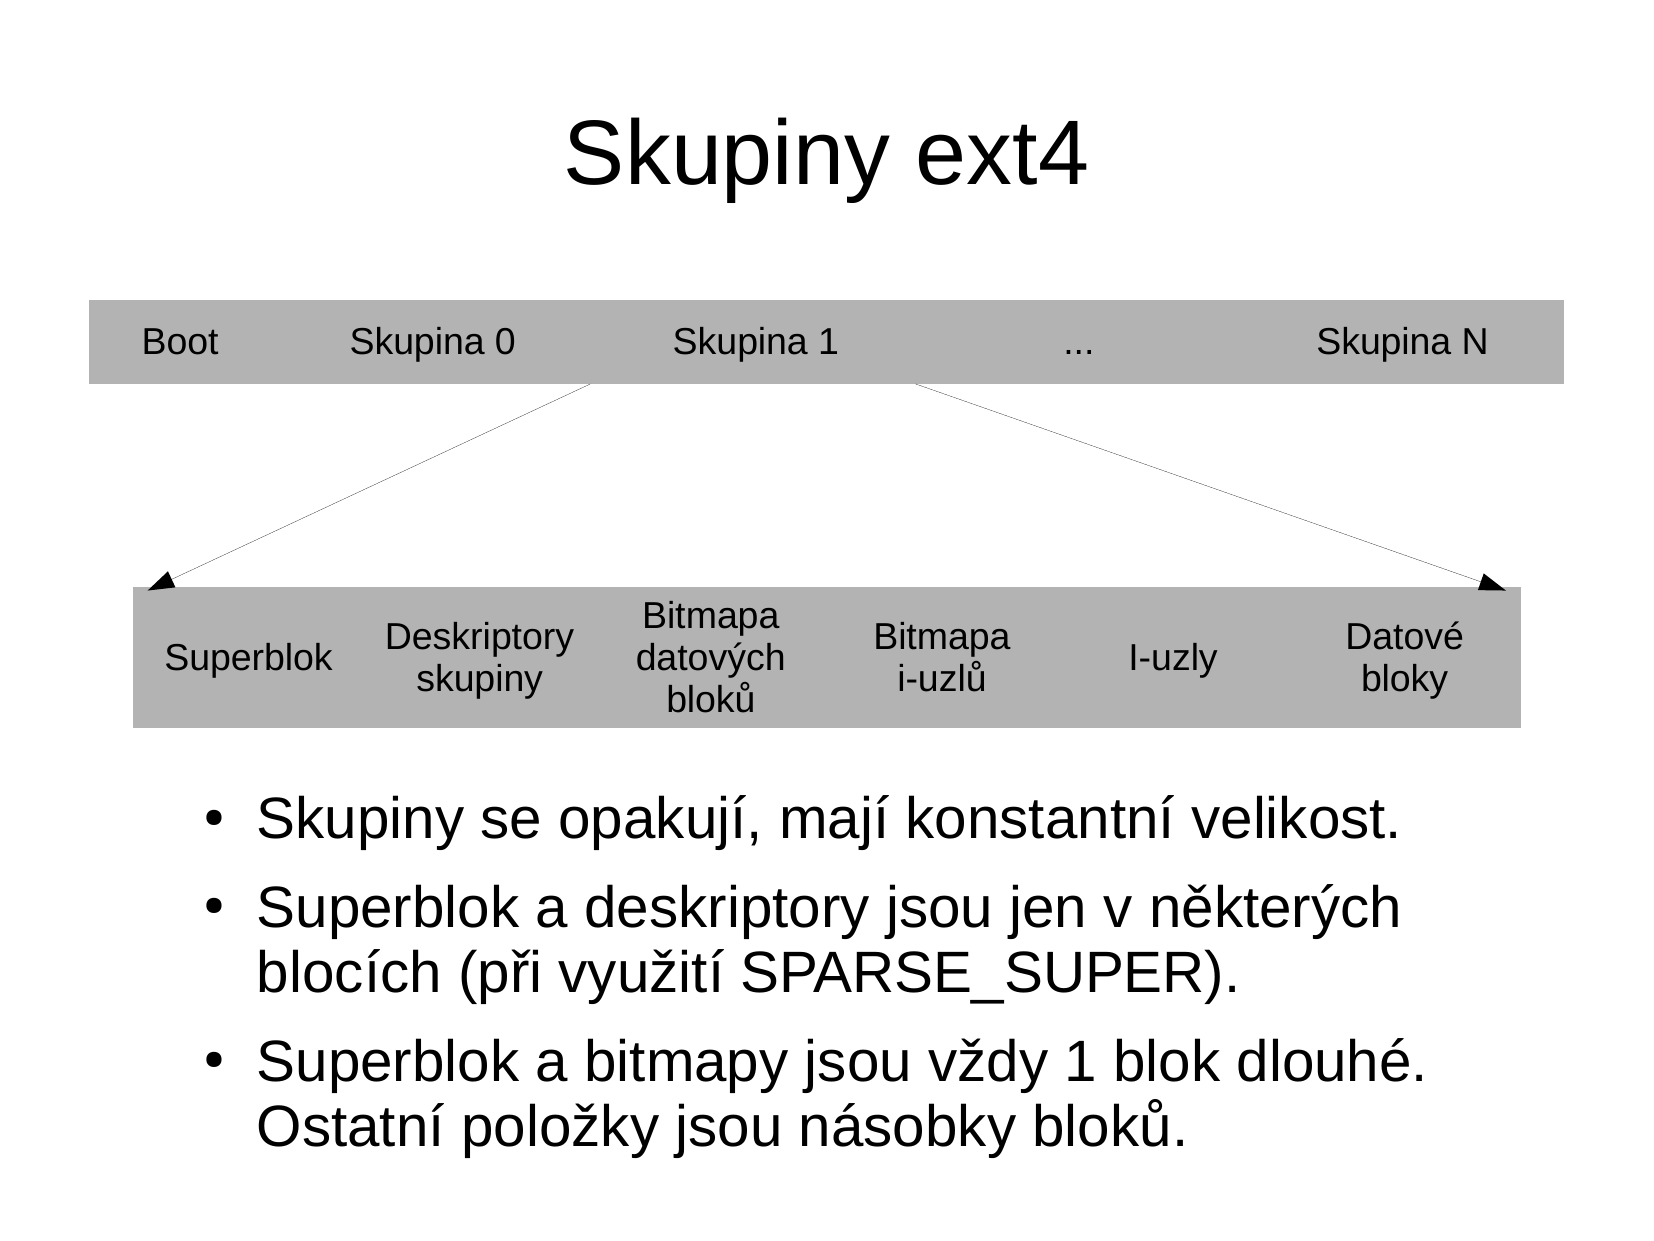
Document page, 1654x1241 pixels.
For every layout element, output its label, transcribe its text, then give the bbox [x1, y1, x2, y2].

table_header I-uzly [1058, 587, 1289, 728]
table_header Bitmapa datových bloků [595, 587, 826, 728]
table_header Deskriptory skupiny [364, 587, 595, 728]
table_header Superblok [133, 587, 364, 728]
table_header Datové bloky [1289, 587, 1521, 728]
table_header Skupina N [1241, 300, 1564, 384]
table_header Bitmapa i-uzlů [826, 587, 1058, 728]
table_header ... [917, 300, 1241, 384]
table_header Boot [89, 300, 271, 384]
table_header Skupina 1 [594, 300, 917, 384]
table_header Skupina 0 [271, 300, 594, 384]
title Skupiny ext4 [82, 56, 1571, 250]
list Skupiny se opakují, mají konstantní velikost. Superblok a deskriptory jsou jen v některých blocích (při využití SPARSE_SUPER). Superblok a bitmapy jsou vždy 1 blok dlouhé. Ostatní položky jsou násobky bloků. [115, 786, 1480, 1159]
